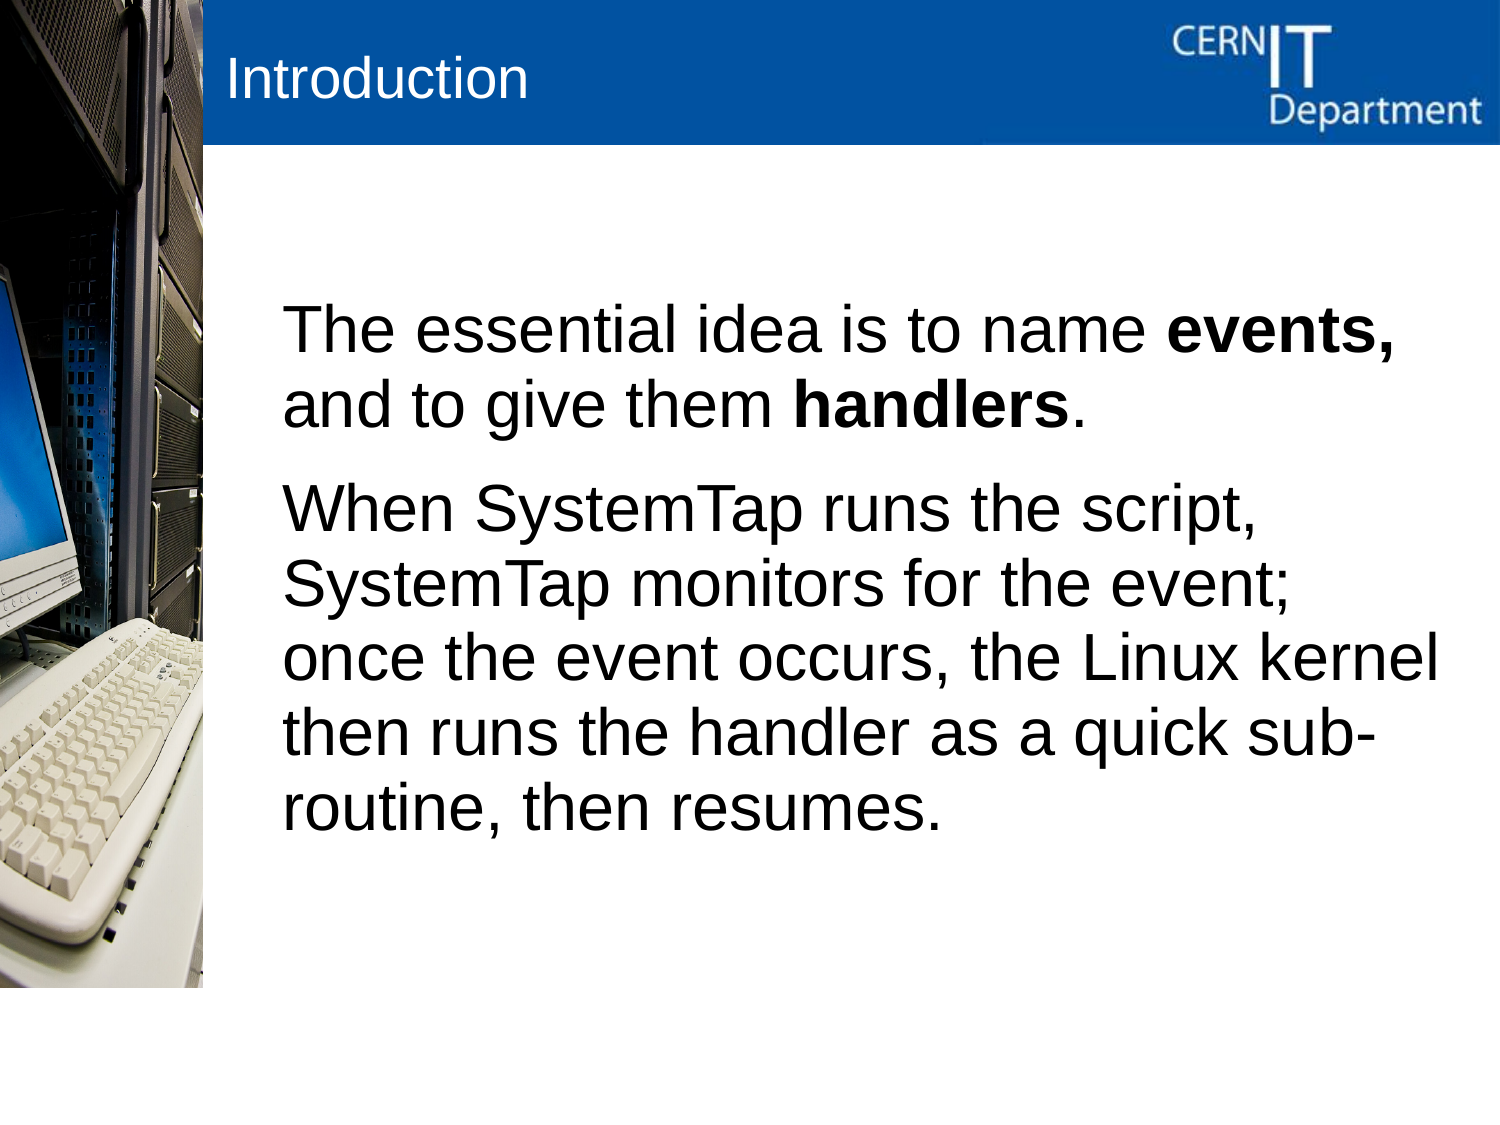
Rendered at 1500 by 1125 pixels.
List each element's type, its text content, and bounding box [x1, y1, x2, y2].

title Introduction [225, 44, 1088, 113]
picture [0, 0, 1500, 988]
list The essential idea is to name events, and to give them handlers. When SystemTap runs the script, SystemTap monitors for the event; once the event occurs, the Linux kernel then runs the handler as a quick sub-routine, then resumes. [211, 187, 1449, 931]
